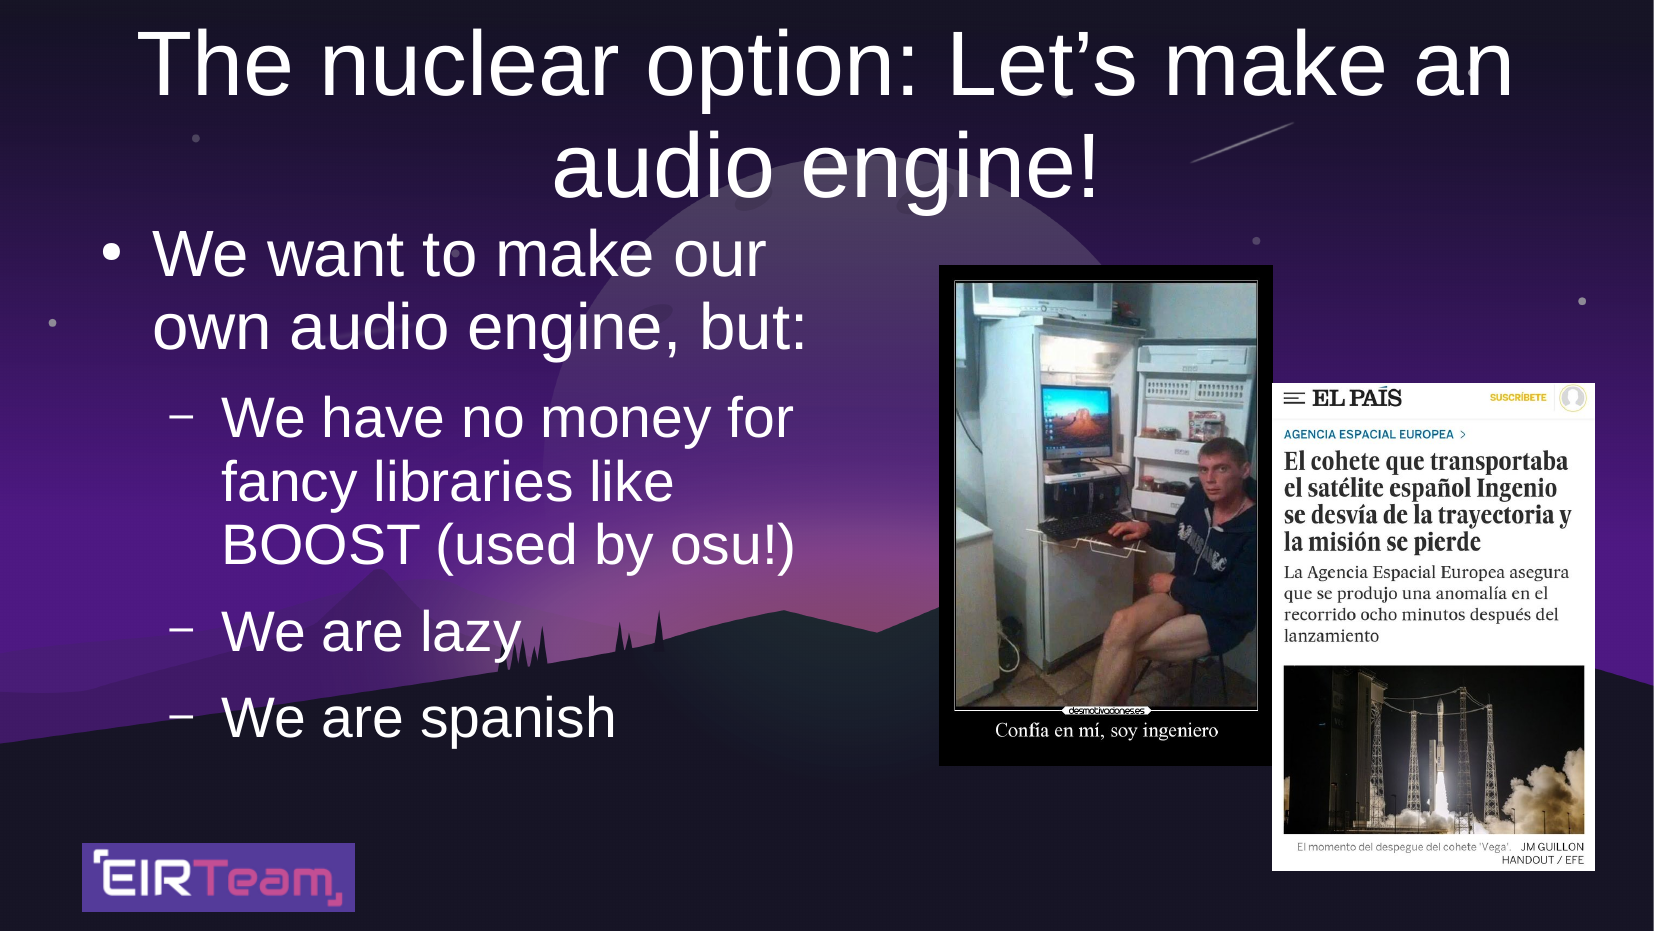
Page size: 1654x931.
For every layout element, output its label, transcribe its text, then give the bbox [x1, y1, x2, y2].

title The nuclear option: Let’s make an audio engine! [82, 0, 1571, 240]
list We want to make our own audio engine, but: We have no money for fancy libraries like BOOST (used by osu!) We are lazy We are spanish [82, 217, 857, 758]
picture [0, 0, 1654, 931]
